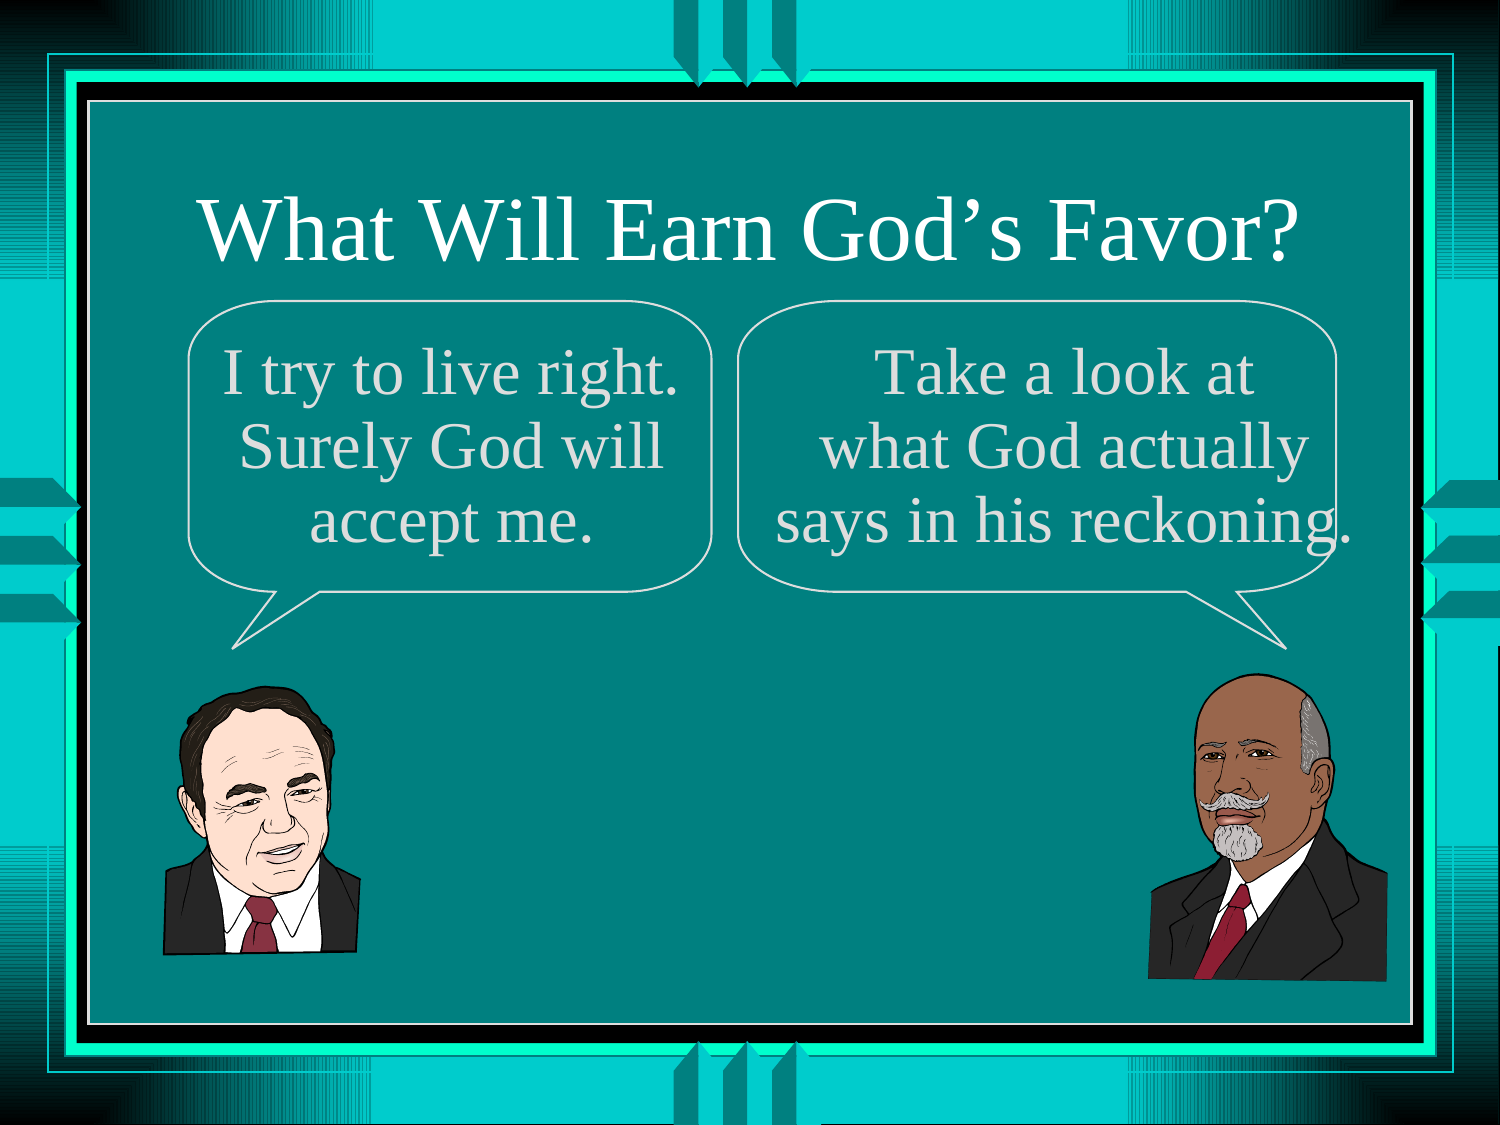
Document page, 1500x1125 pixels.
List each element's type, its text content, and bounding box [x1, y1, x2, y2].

text_box I try to live right. Surely God will accept me. [188, 301, 712, 649]
text_box [88, 101, 1412, 1024]
title What Will Earn God’s Favor? [112, 99, 1388, 288]
text_box Take a look at what God actually says in his reckoning. [738, 301, 1337, 649]
picture [162, 685, 363, 956]
picture [1148, 672, 1388, 982]
